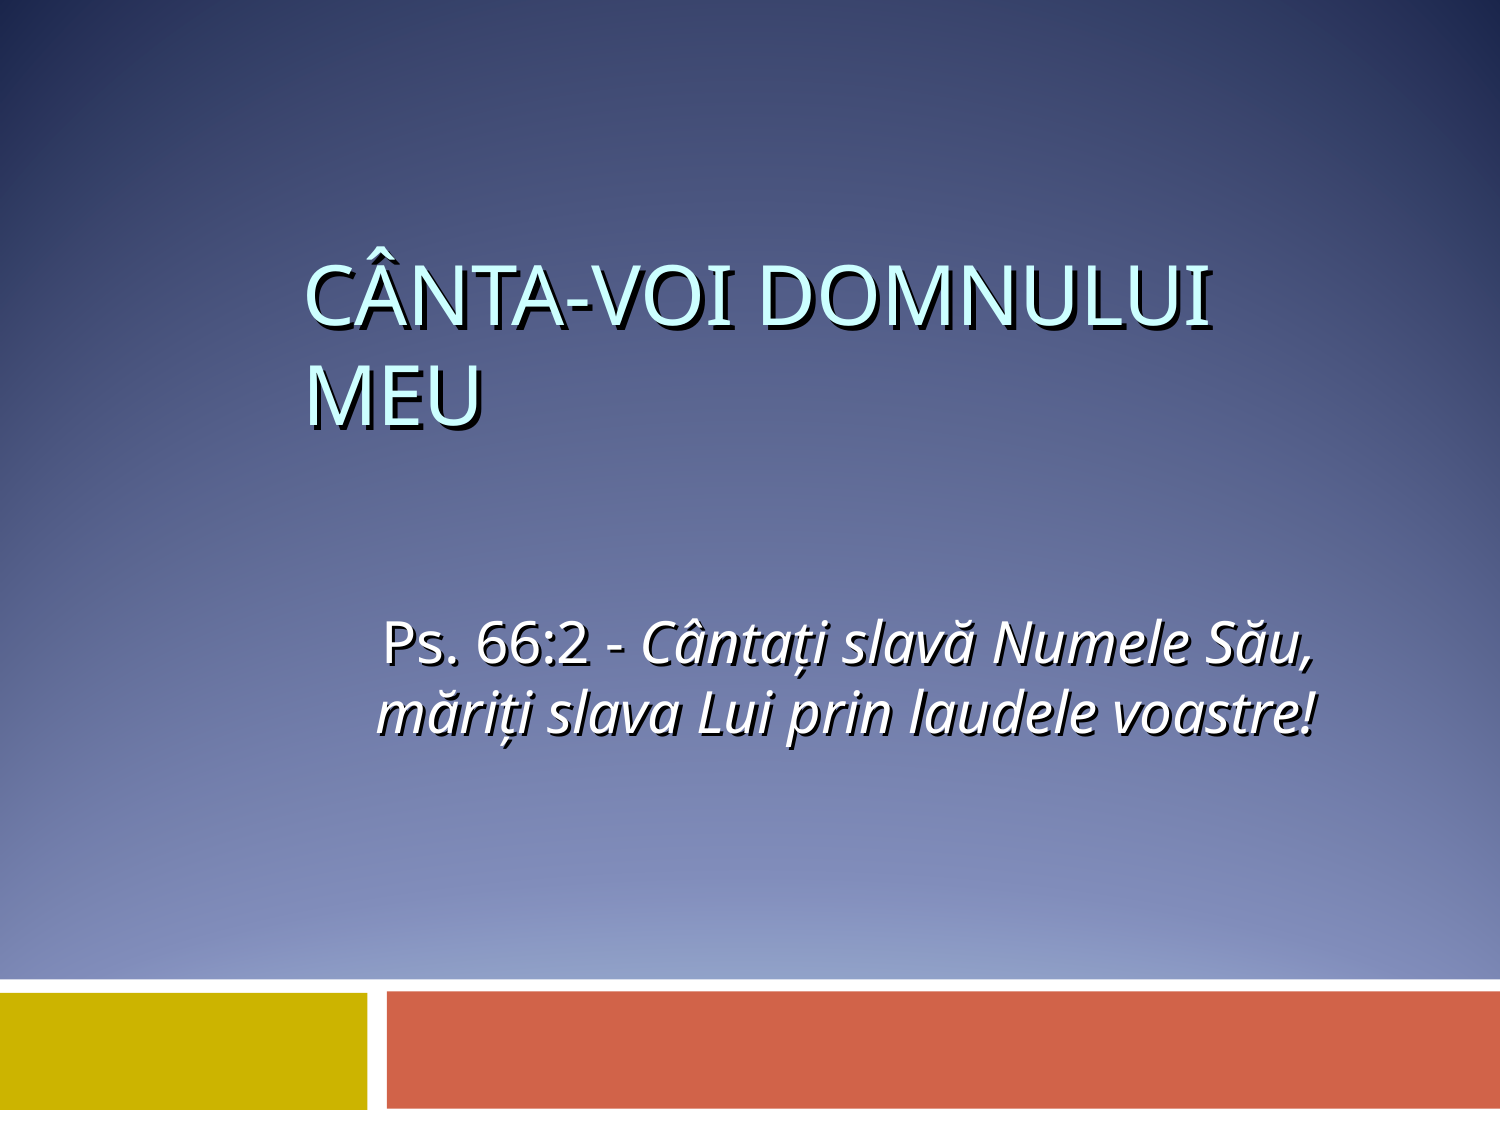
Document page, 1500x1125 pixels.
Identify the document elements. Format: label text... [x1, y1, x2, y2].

title CÂNTA-VOI DOMNULUI MEU [287, 149, 1351, 451]
text_box Ps. 66:2 - Cântaţi slavă Numele Său, măriţi slava Lui prin laudele voastre! [262, 562, 1332, 788]
picture [0, 0, 1500, 979]
